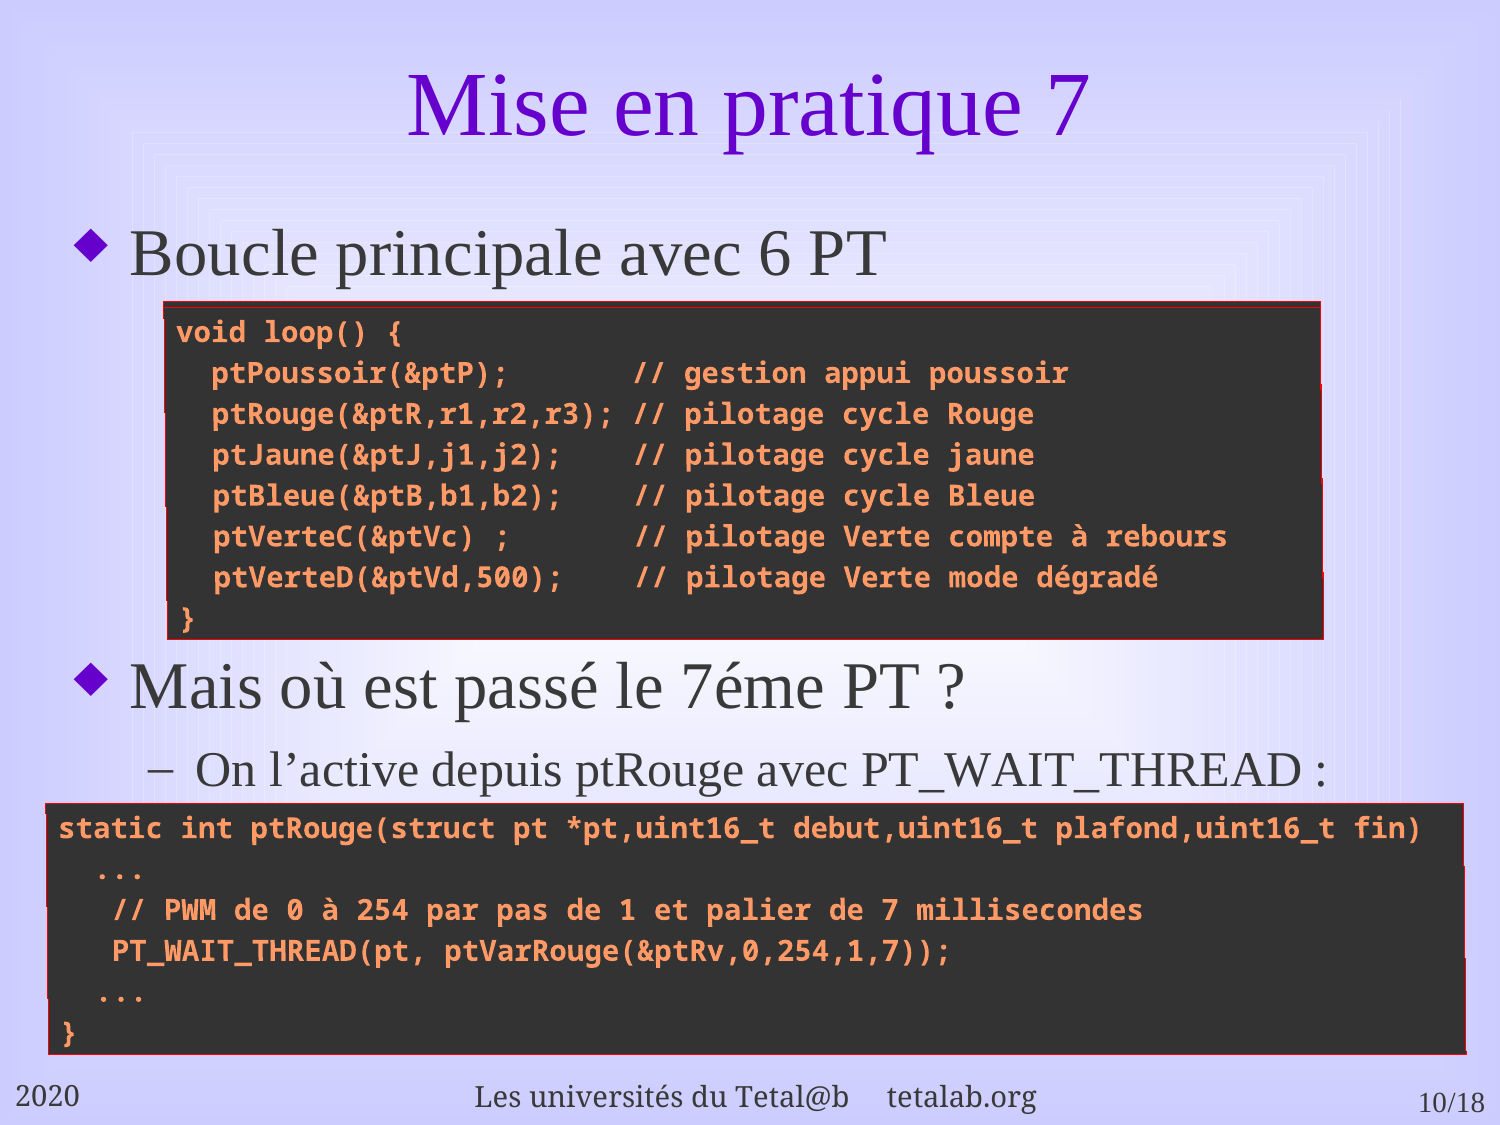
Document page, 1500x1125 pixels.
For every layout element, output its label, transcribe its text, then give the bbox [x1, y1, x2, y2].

text_box static int ptRouge(struct pt *pt,uint16_t debut,uint16_t plafond,uint16_t fin) ... // PWM de 0 à 254 par pas de 1 et palier de 7 millisecondes PT_WAIT_THREAD(pt, ptVarRouge(&ptRv,0,254,1,7)); ... } [45, 803, 1467, 1055]
text_box void loop() { ptPoussoir(&ptP); // gestion appui poussoir ptRouge(&ptR,r1,r2,r3); // pilotage cycle Rouge ptJaune(&ptJ,j1,j2); // pilotage cycle jaune ptBleue(&ptB,b1,b2); // pilotage cycle Bleue ptVerteC(&ptVc) ; // pilotage Verte compte à rebours ptVerteD(&ptVd,500); // pilotage Verte mode dégradé } [163, 307, 1324, 640]
text_box void loop() { ptPoussoir(&ptP); // gestion appui poussoir ptRouge(&ptR,r1,r2,r3); // pilotage cycle Rouge ptJaune(&ptJ,j1,j2); // pilotage cycle jaune ptBleue(&ptB,b1,b2); // pilotage cycle Bleue ptVerteC(&ptVc) ; // pilotage Verte compte à rebours ptVerteD(&ptVd,500); // pilotage Verte mode dégradé } [163, 301, 1321, 307]
title Mise en pratique 7 [0, 0, 1500, 198]
list Boucle principale avec 6 PT Mais où est passé le 7éme PT ? On l’active depuis ptRouge avec PT_WAIT_THREAD : [59, 200, 1441, 803]
